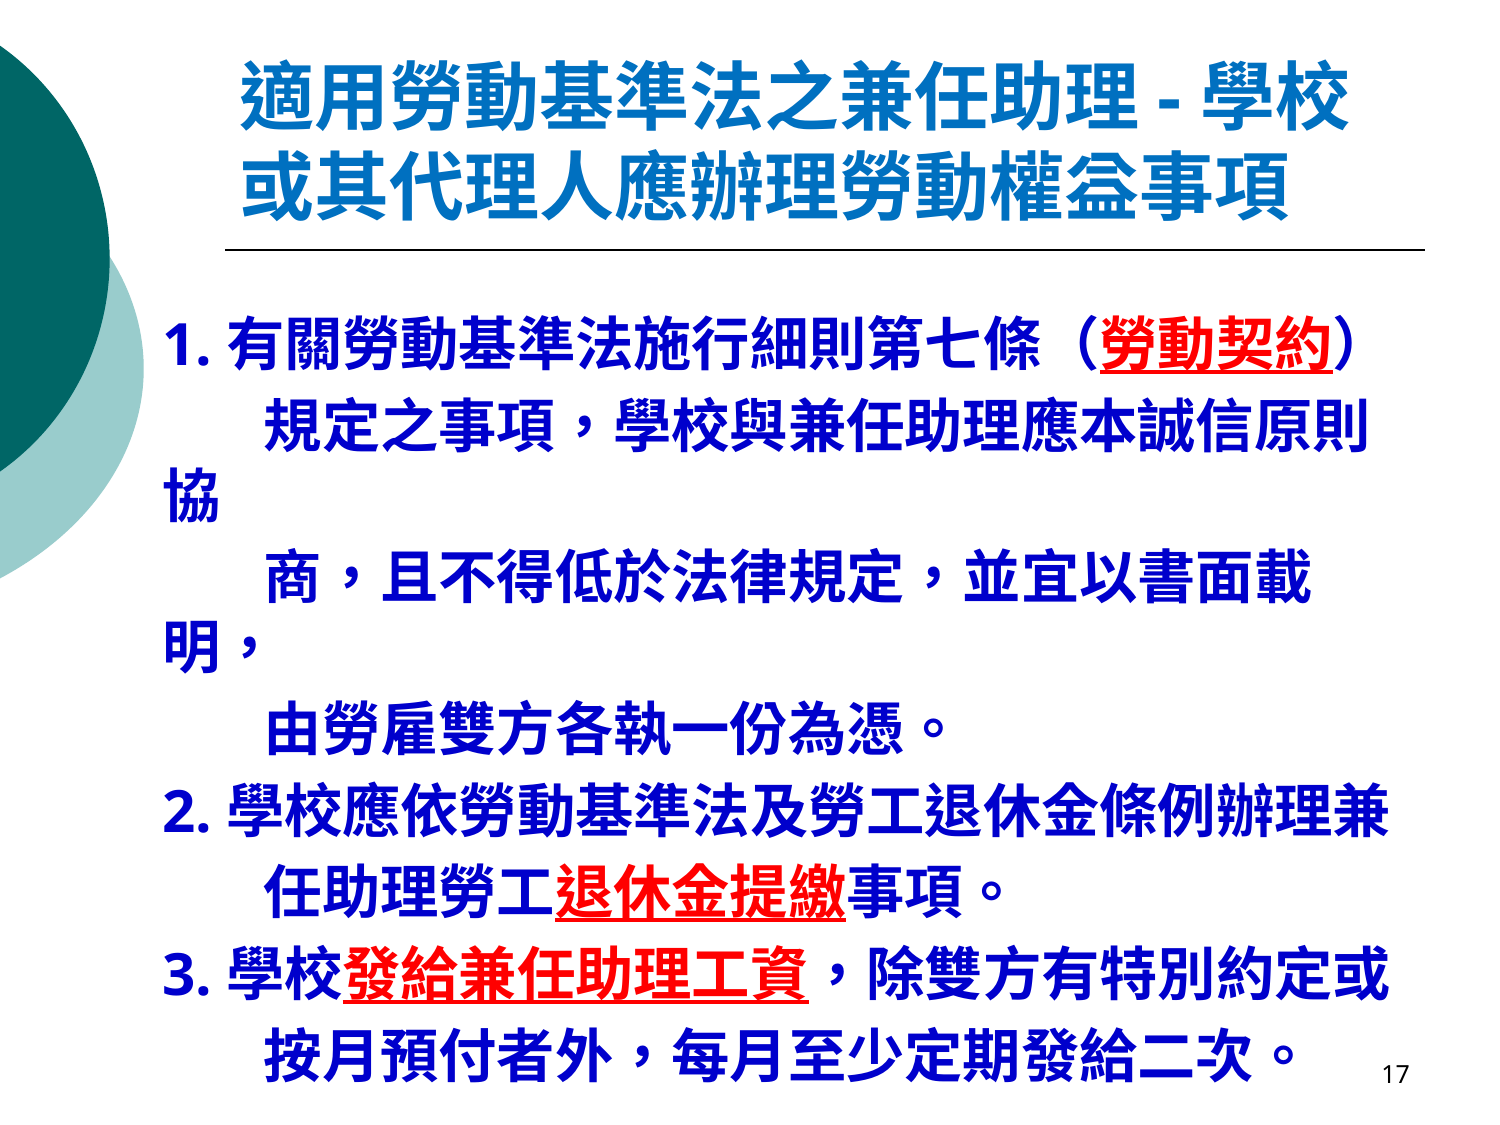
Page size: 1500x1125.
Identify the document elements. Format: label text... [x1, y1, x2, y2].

title 適用勞動基準法之兼任助理-學校或其代理人應辦理勞動權益事項 [224, 49, 1425, 237]
text_box 1.有關勞動基準法施行細則第七條（勞動契約） 規定之事項，學校與兼任助理應本誠信原則協 商，且不得低於法律規定，並宜以書面載明， 由勞雇雙方各執一份為憑。 2.學校應依勞動基準法及勞工退休金條例辦理兼 任助理勞工退休金提繳事項。 3.學校發給兼任助理工資，除雙方有特別約定或 按月預付者外，每月至少定期發給二次。 [147, 299, 1425, 975]
slide_number <number> [1074, 1025, 1425, 1100]
